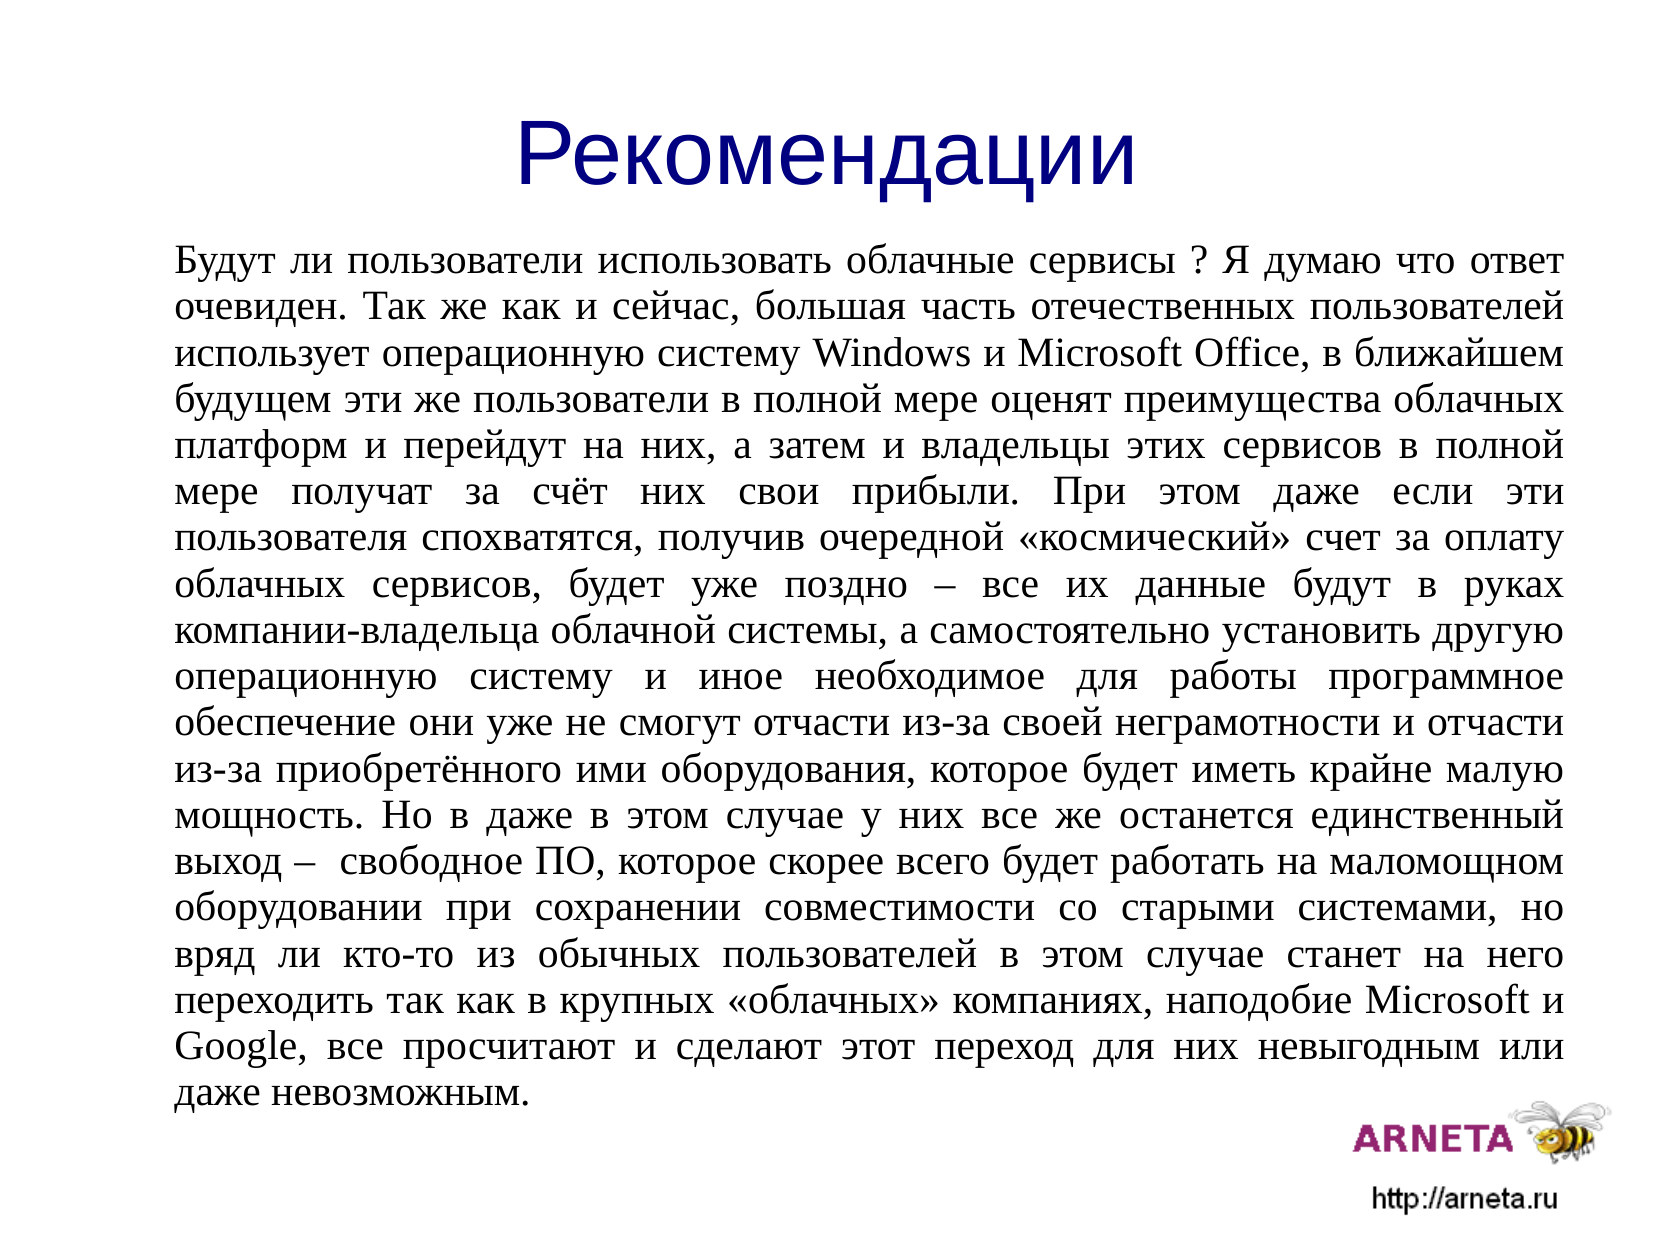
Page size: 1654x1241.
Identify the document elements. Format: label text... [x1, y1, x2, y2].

picture [1328, 1092, 1640, 1223]
title Рекомендации [82, 49, 1571, 257]
list Будут ли пользователи использовать облачные сервисы ? Я думаю что ответ очевиден. Так же как и сейчас, большая часть отечественных пользователей использует операционную систему Windows и Microsoft Office, в ближайшем будущем эти же пользователи в полной мере оценят преимущества облачных платформ и перейдут на них, а затем и владельцы этих сервисов в полной мере получат за счёт них свои прибыли. При этом даже если эти пользователя спохватятся, получив очередной «космический» счет за оплату облачных сервисов, будет уже поздно – все их данные будут в руках компании-владельца облачной системы, а самостоятельно установить другую операционную систему и иное необходимое для работы программное обеспечение они уже не смогут отчасти из-за своей неграмотности и отчасти из-за приобретённого ими оборудования, которое будет иметь крайне малую мощность. Но в даже в этом случае у них все же останется единственный выход – свободное ПО, которое скорее всего будет работать на маломощном оборудовании при сохранении совместимости со старыми системами, но вряд ли кто-то из обычных пользователей в этом случае станет на него переходить так как в крупных «облачных» компаниях, наподобие Microsoft и Google, все просчитают и сделают этот переход для них невыгодным или даже невозможным. [174, 236, 1565, 1130]
